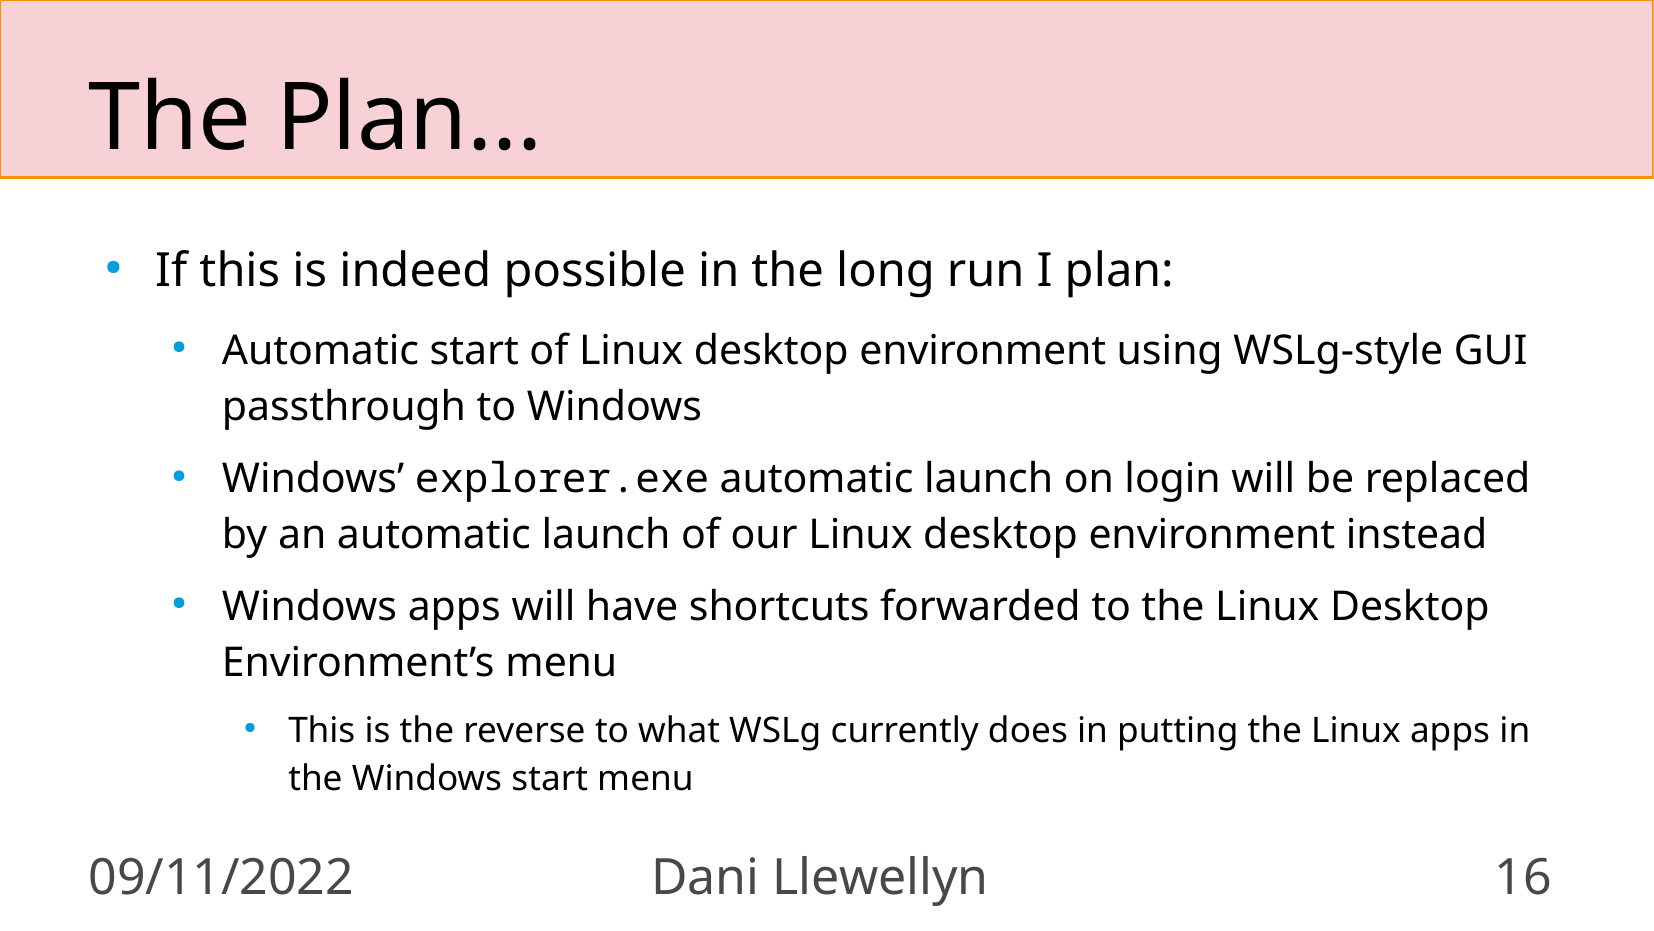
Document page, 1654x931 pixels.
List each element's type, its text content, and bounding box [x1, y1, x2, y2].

list If this is indeed possible in the long run I plan: Automatic start of Linux desktop environment using WSLg-style GUI passthrough to Windows Windows’ explorer.exe automatic launch on login will be replaced by an automatic launch of our Linux desktop environment instead Windows apps will have shortcuts forwarded to the Linux Desktop Environment’s menu This is the reverse to what WSLg currently does in putting the Linux apps in the Windows start menu [88, 236, 1565, 813]
title The Plan... [88, 14, 1565, 178]
